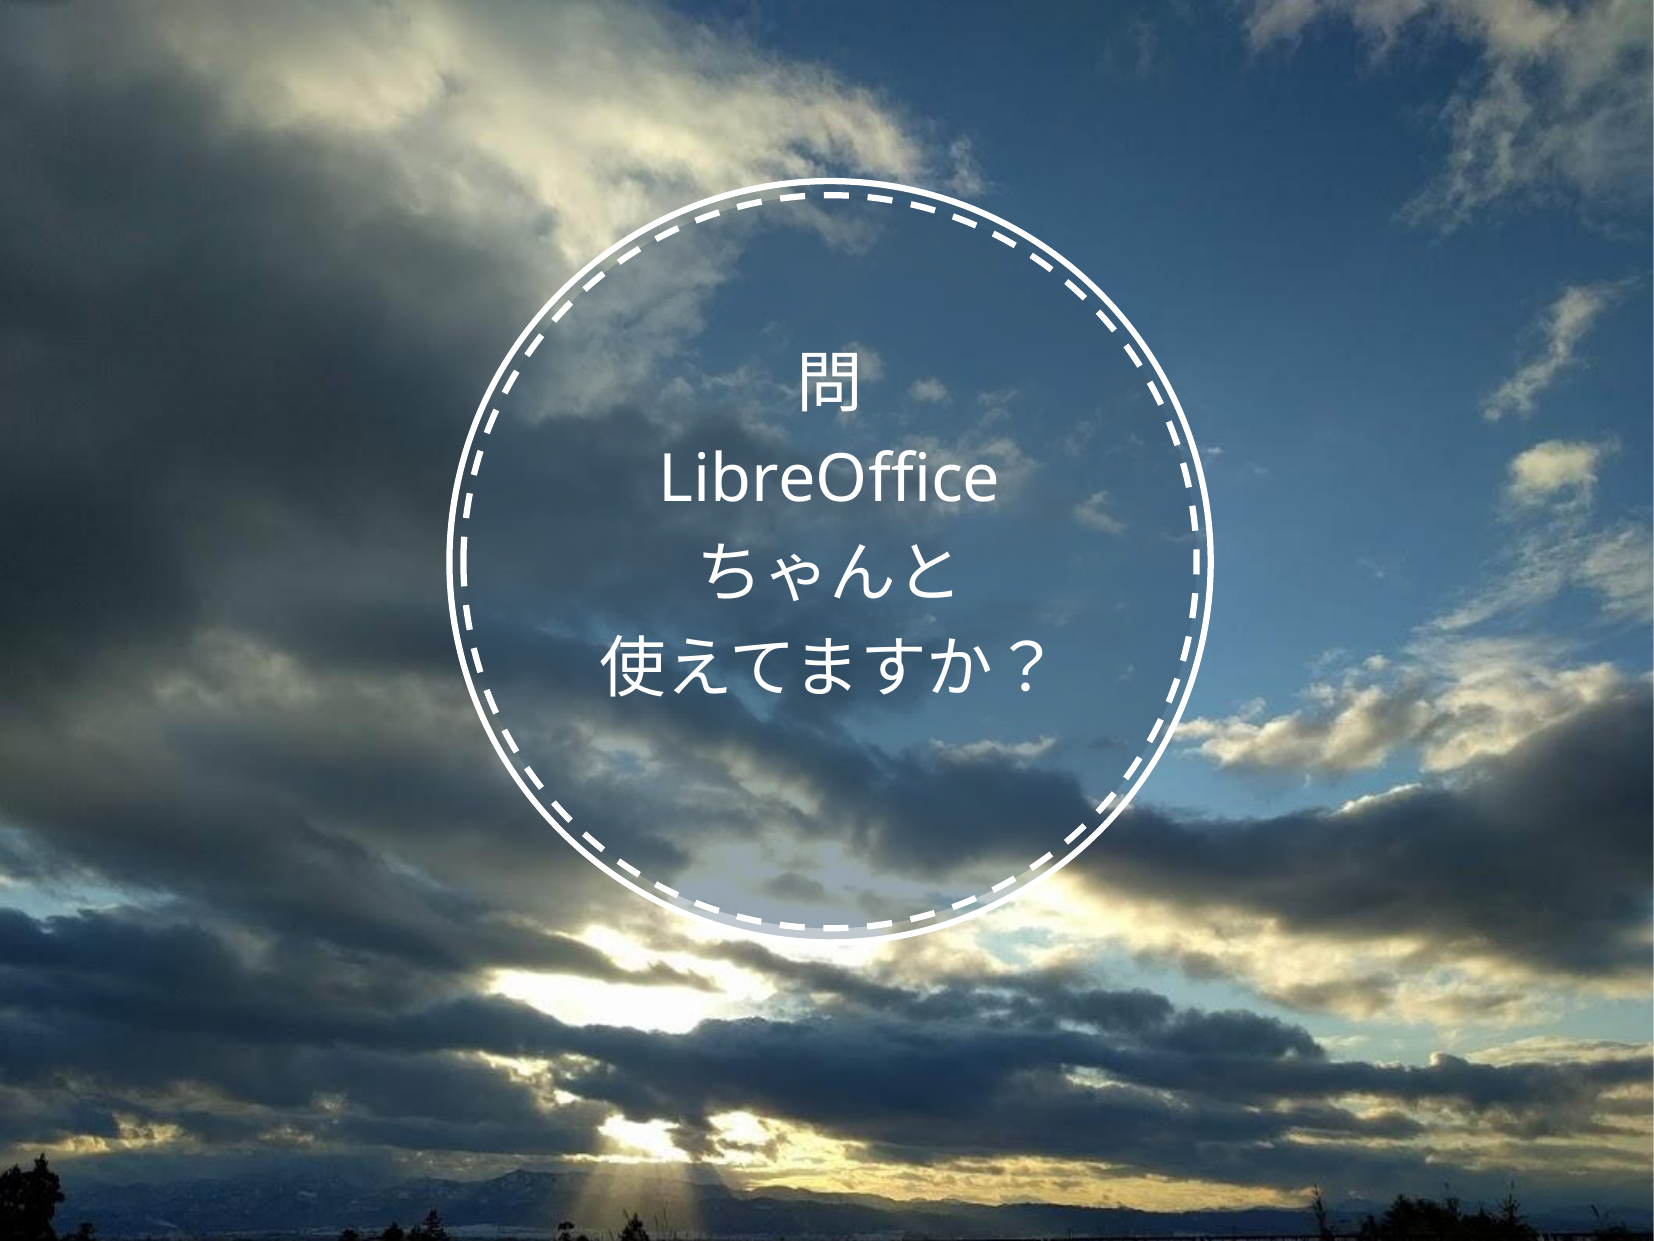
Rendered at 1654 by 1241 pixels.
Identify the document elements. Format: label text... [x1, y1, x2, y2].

text_box 問 LibreOffice ちゃんと 使えてますか？ [483, 324, 1177, 721]
text_box [484, 721, 1176, 943]
text_box [1177, 405, 1211, 719]
text_box [449, 405, 483, 719]
picture [0, 0, 1654, 1241]
text_box [532, 181, 1128, 324]
